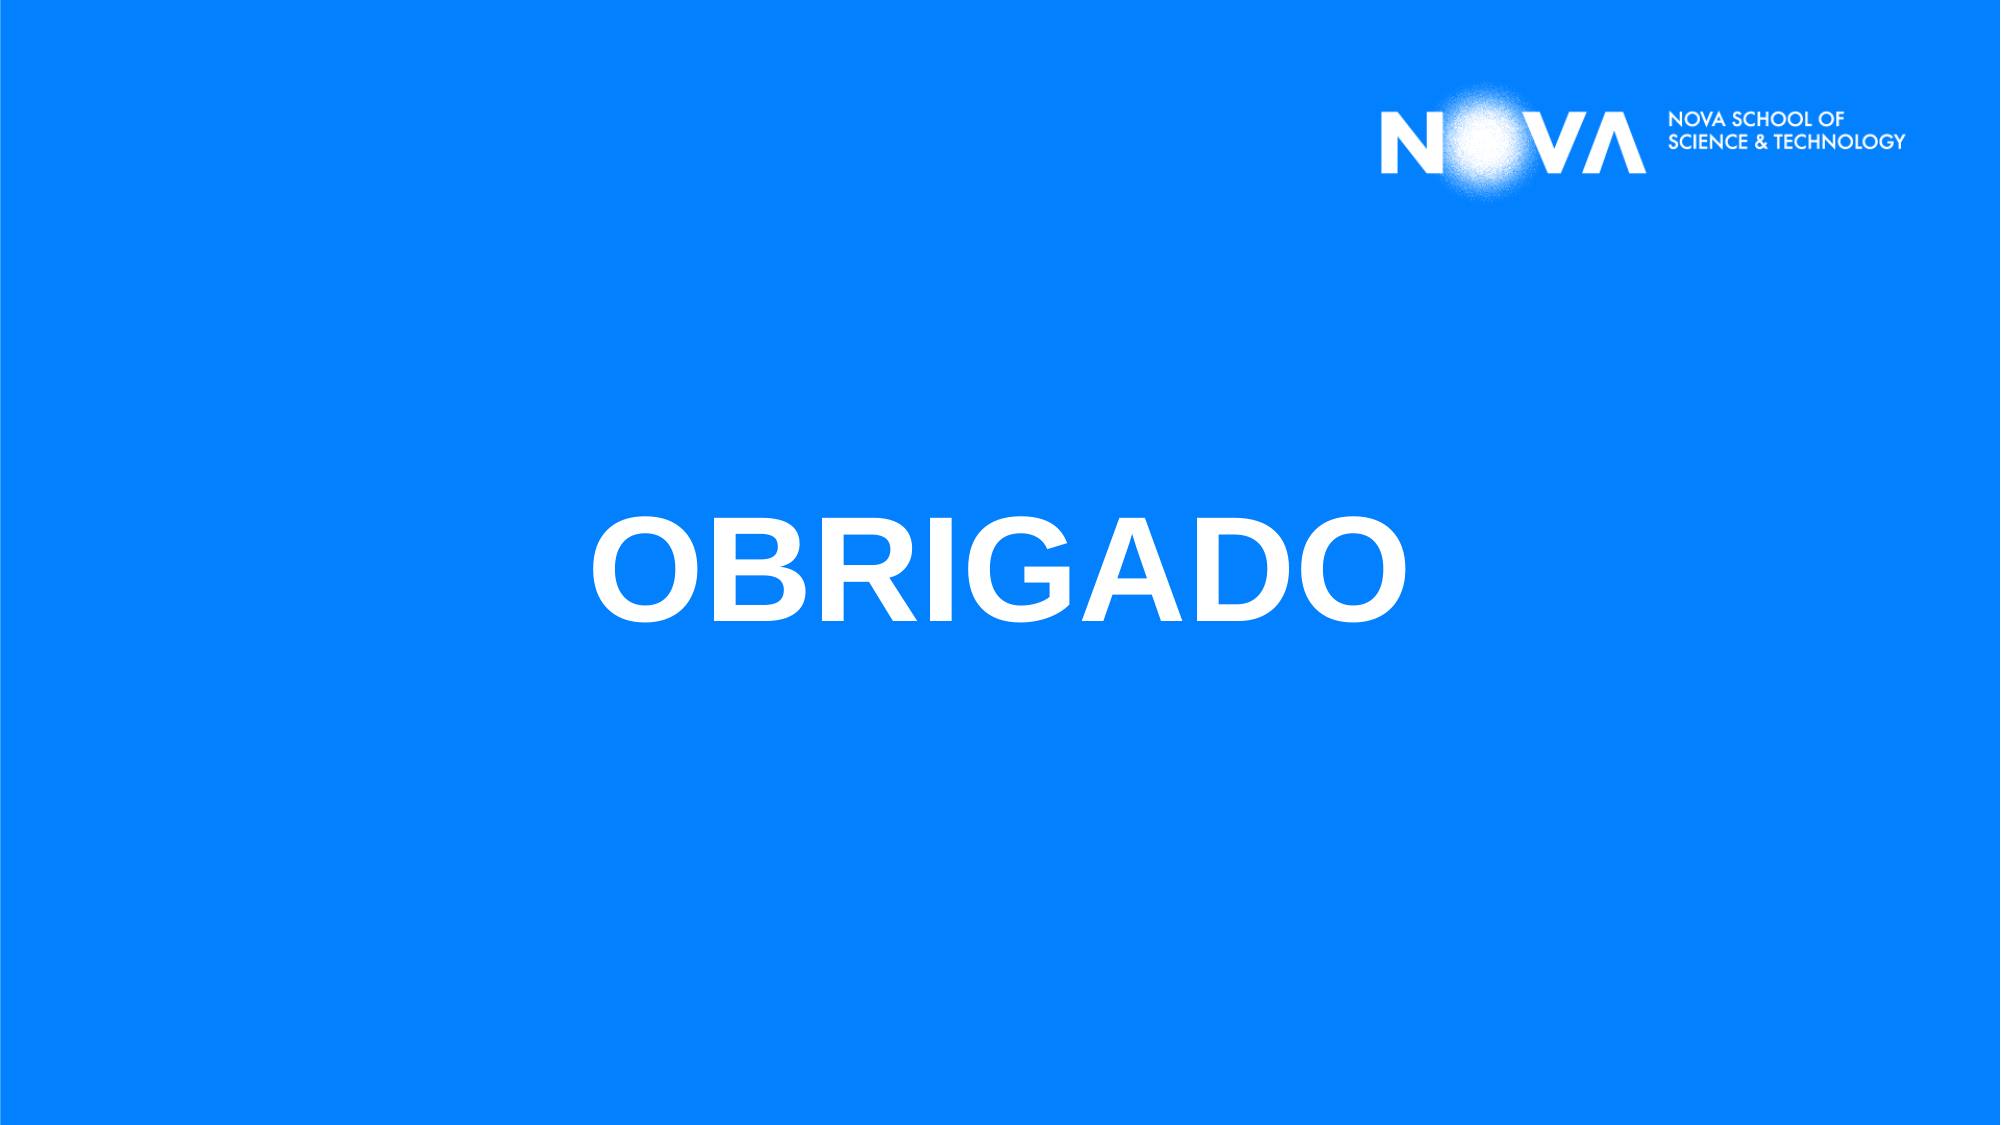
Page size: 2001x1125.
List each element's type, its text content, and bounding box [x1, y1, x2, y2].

picture [0, 0, 2000, 1125]
text_box OBRIGADO [575, 464, 1425, 661]
